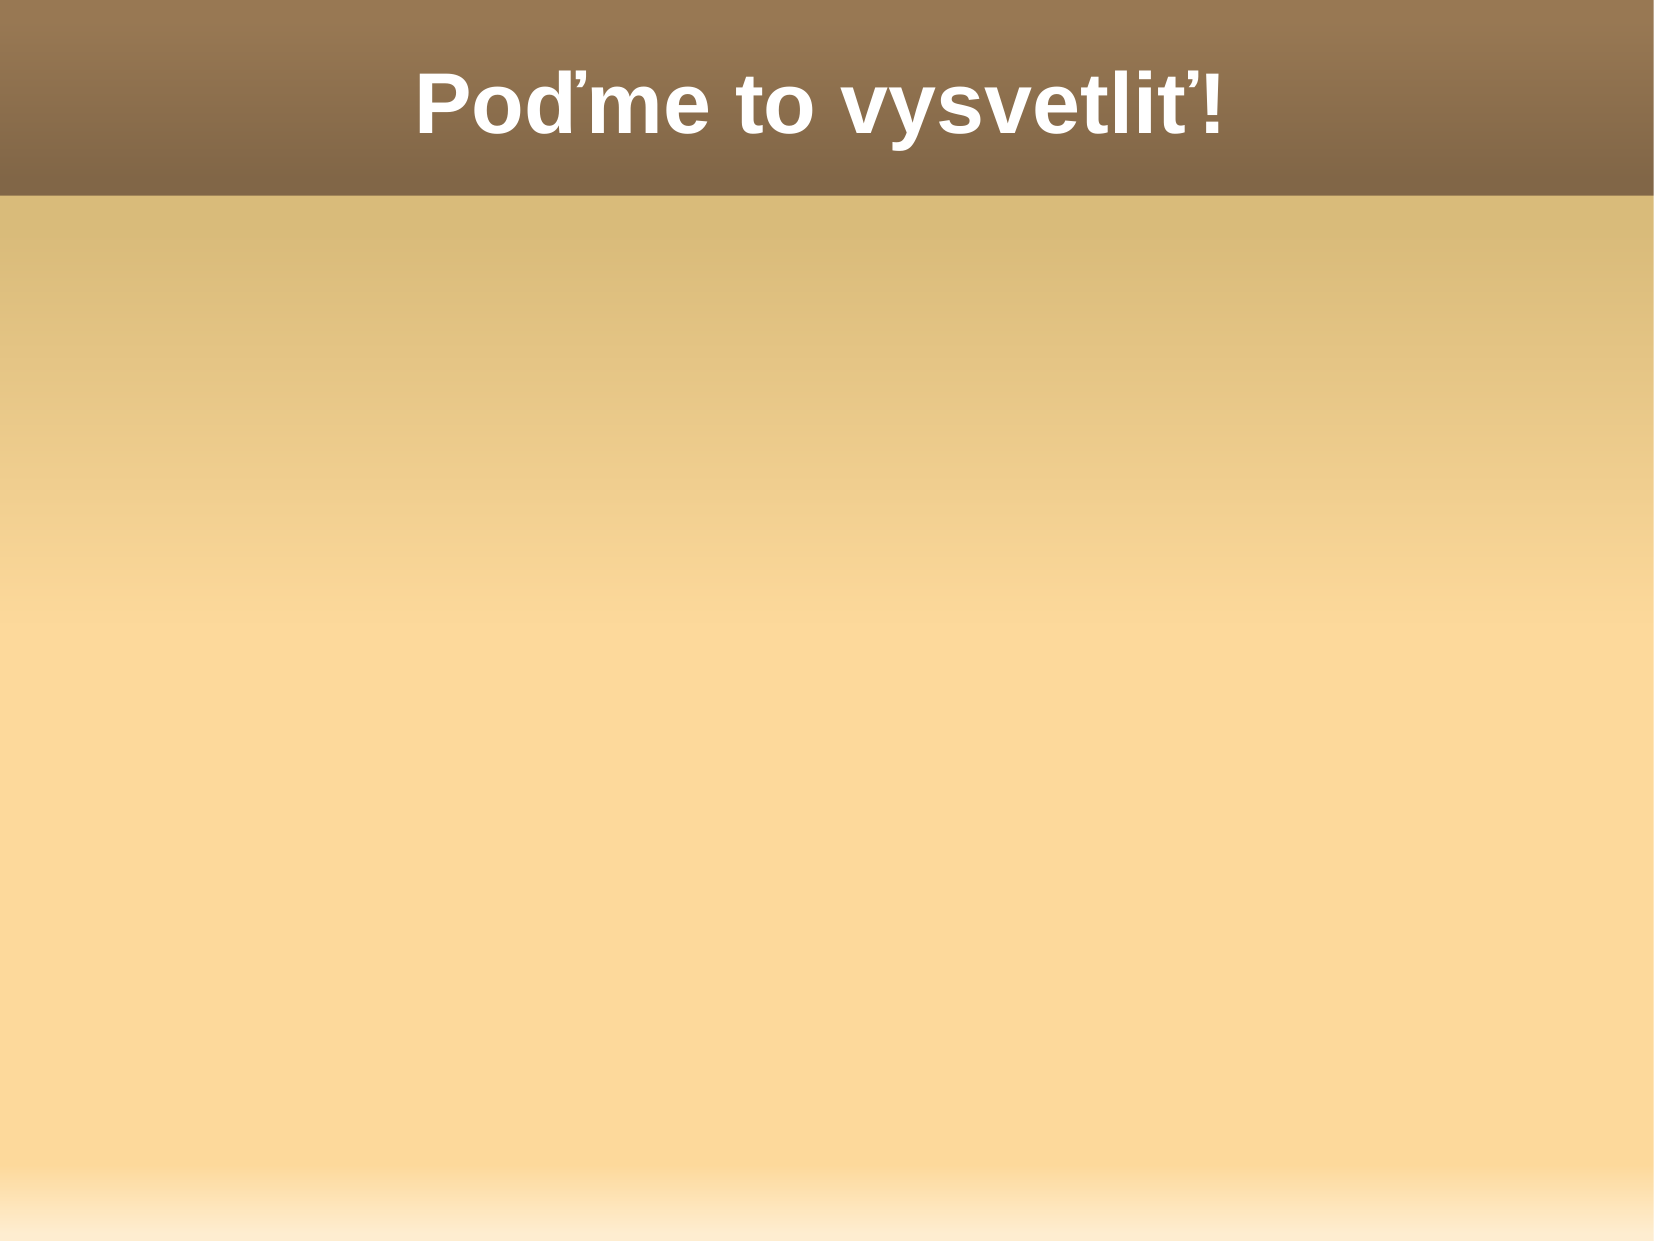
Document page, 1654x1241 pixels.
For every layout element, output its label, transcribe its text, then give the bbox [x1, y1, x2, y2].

picture [0, 0, 1654, 1241]
title Poďme to vysvetliť! [76, 0, 1565, 208]
